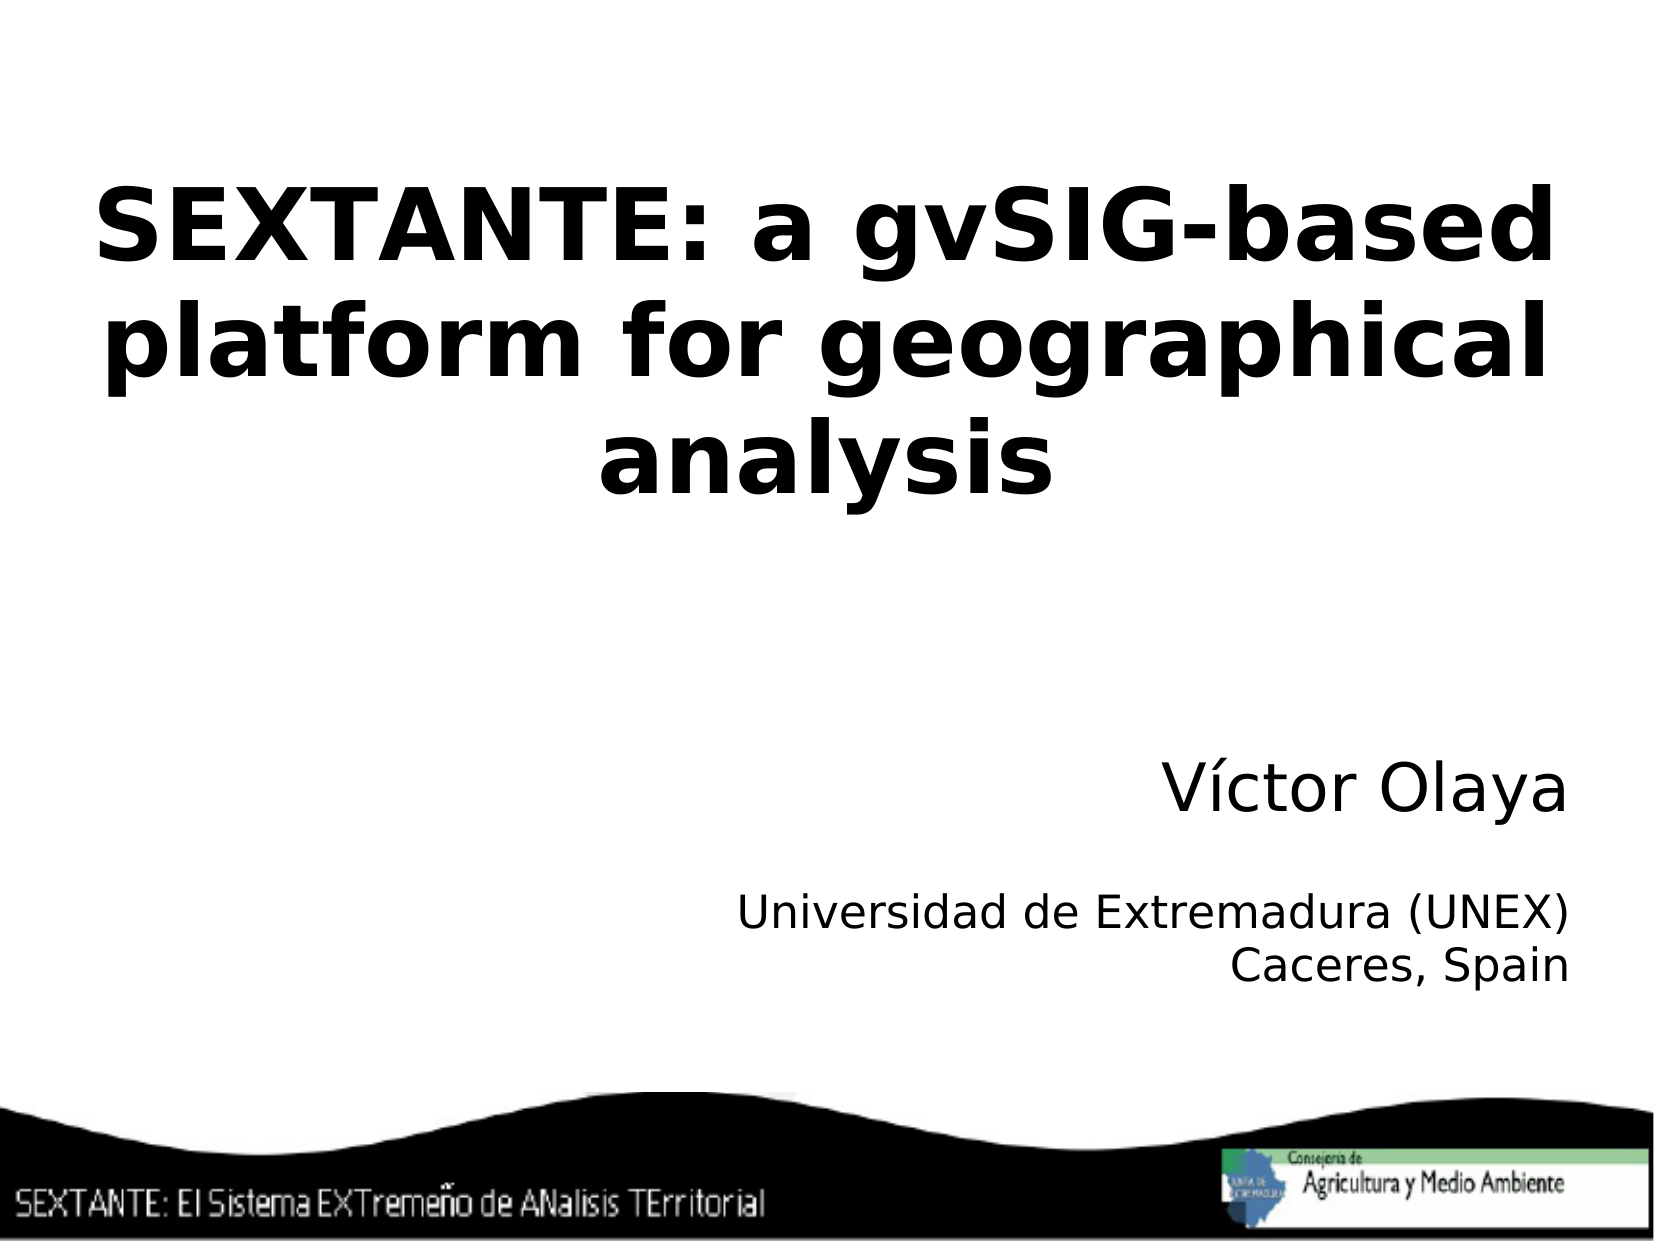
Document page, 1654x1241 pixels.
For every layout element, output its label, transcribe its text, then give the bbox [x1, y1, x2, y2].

picture [0, 1092, 1654, 1241]
subtitle SEXTANTE: a gvSIG-based platform for geographical analysis Víctor Olaya Universidad de Extremadura (UNEX) Caceres, Spain [82, 58, 1571, 1092]
